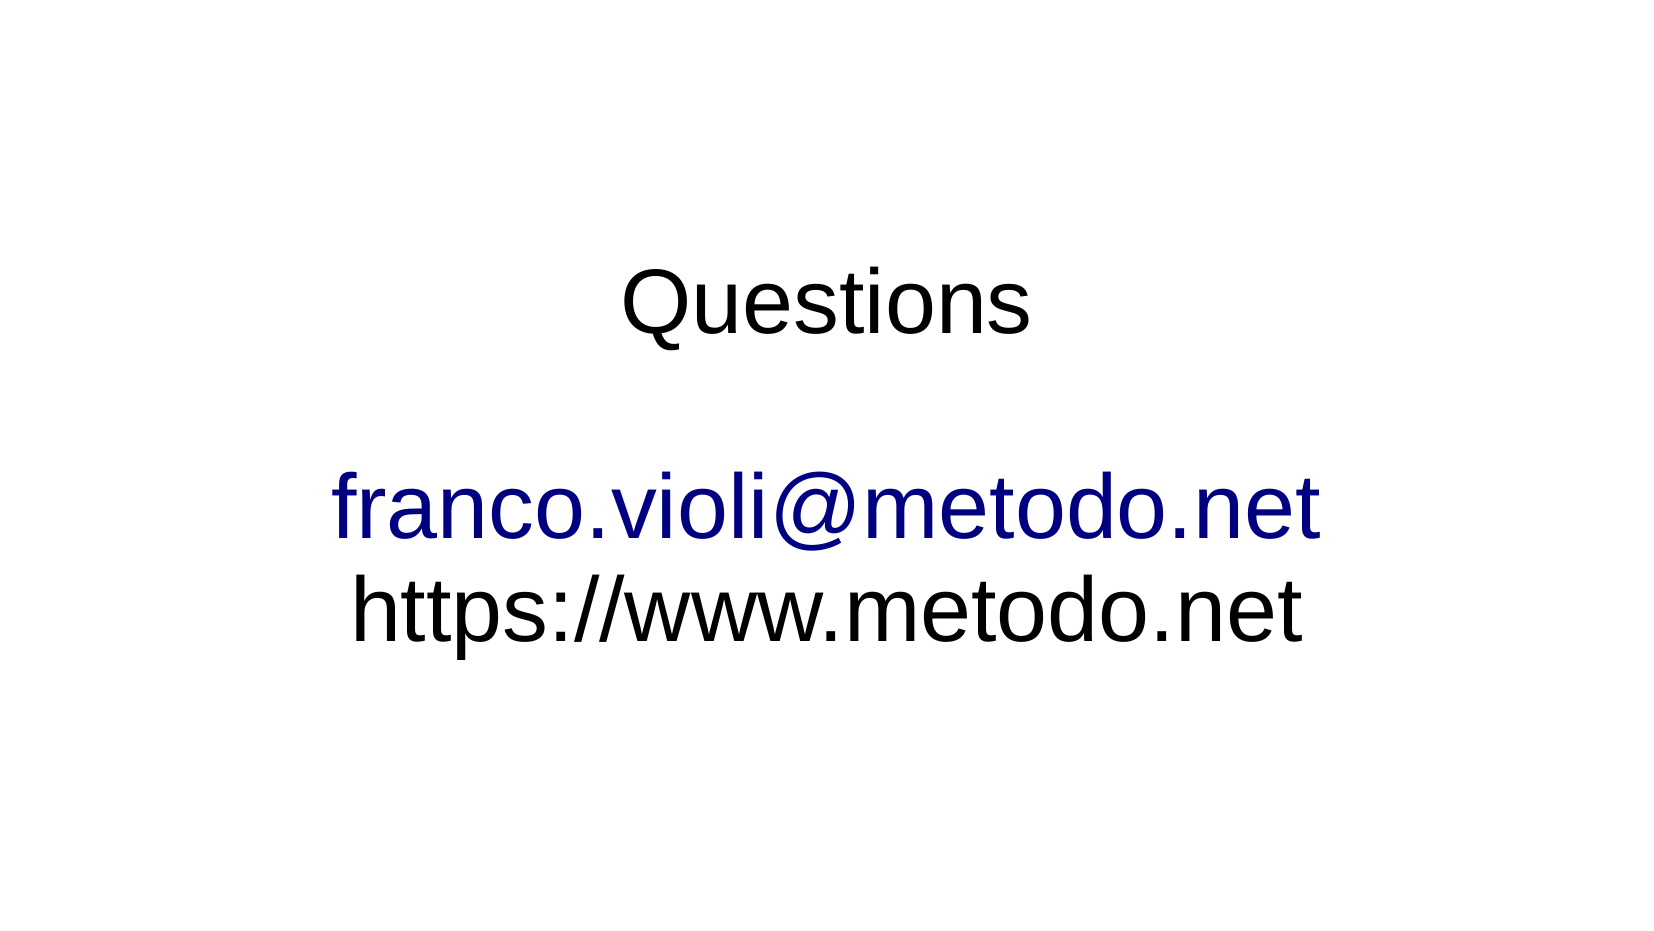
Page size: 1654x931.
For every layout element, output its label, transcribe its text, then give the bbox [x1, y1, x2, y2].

title Questions franco.violi@metodo.net https://www.metodo.net [82, 250, 1571, 661]
